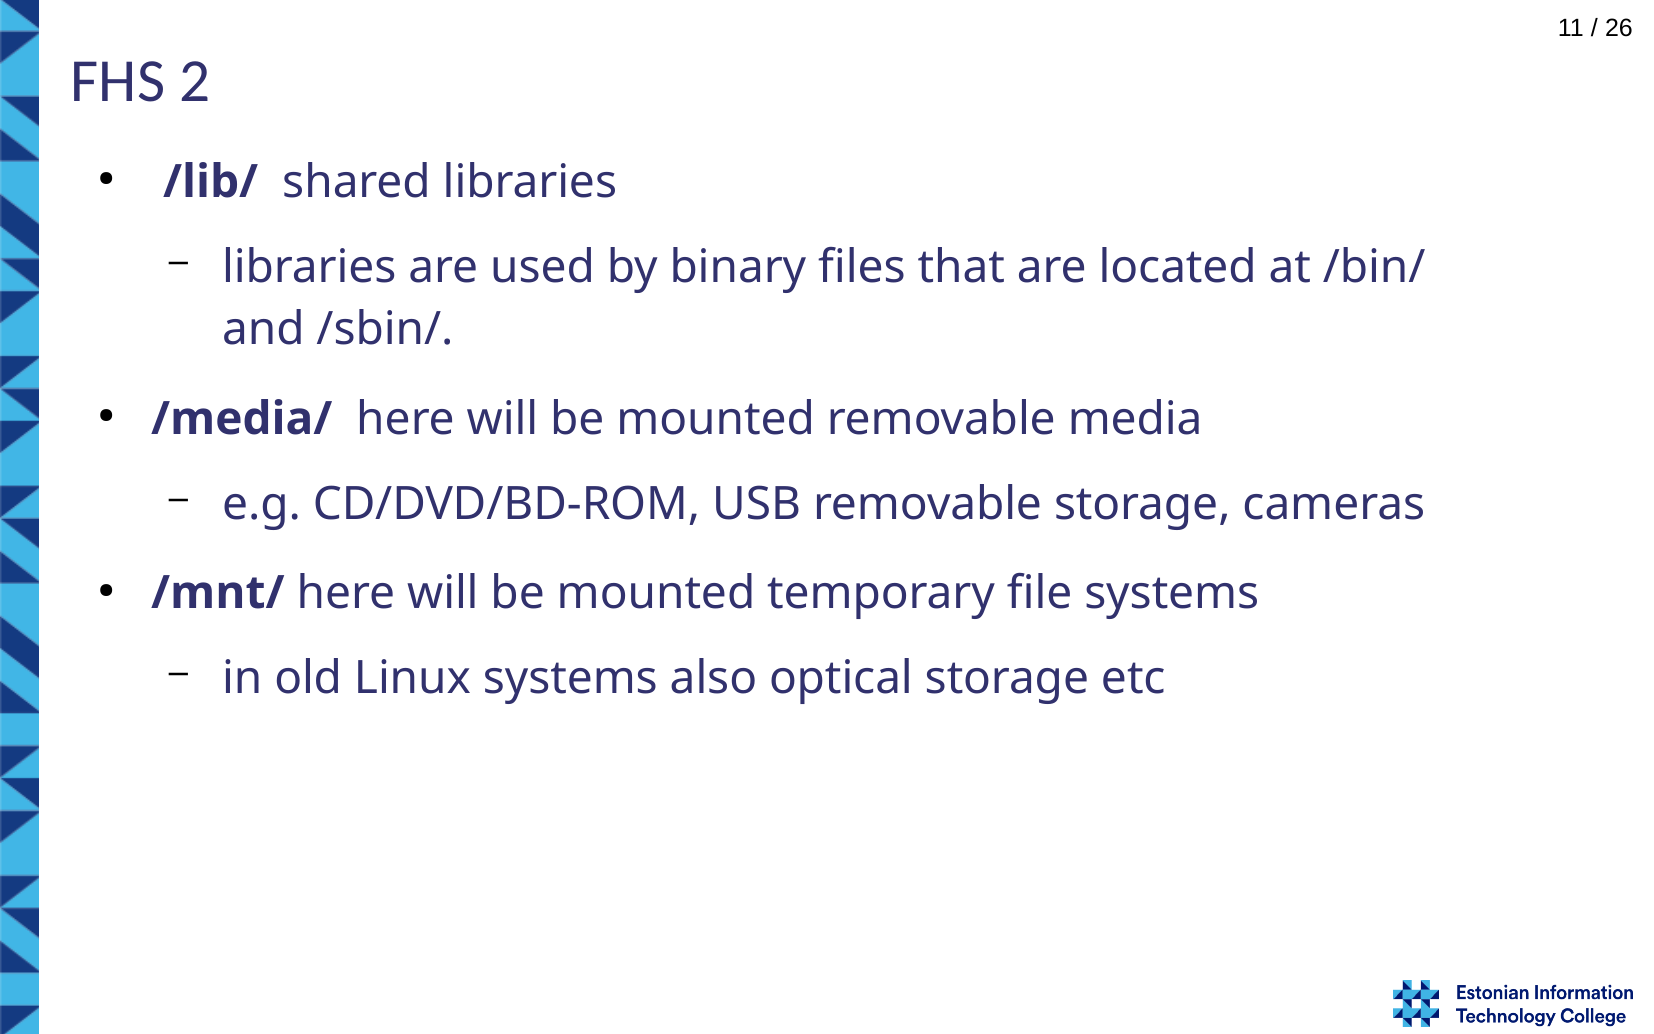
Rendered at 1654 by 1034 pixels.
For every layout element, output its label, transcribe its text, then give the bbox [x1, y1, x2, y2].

picture [1393, 980, 1633, 1027]
list /lib/ shared libraries libraries are used by binary files that are located at /bin/ and /sbin/. /media/ here will be mounted removable media e.g. CD/DVD/BD-ROM, USB removable storage, cameras /mnt/ here will be mounted temporary file systems in old Linux systems also optical storage etc [80, 148, 1536, 916]
title FHS 2 [70, 41, 1630, 130]
